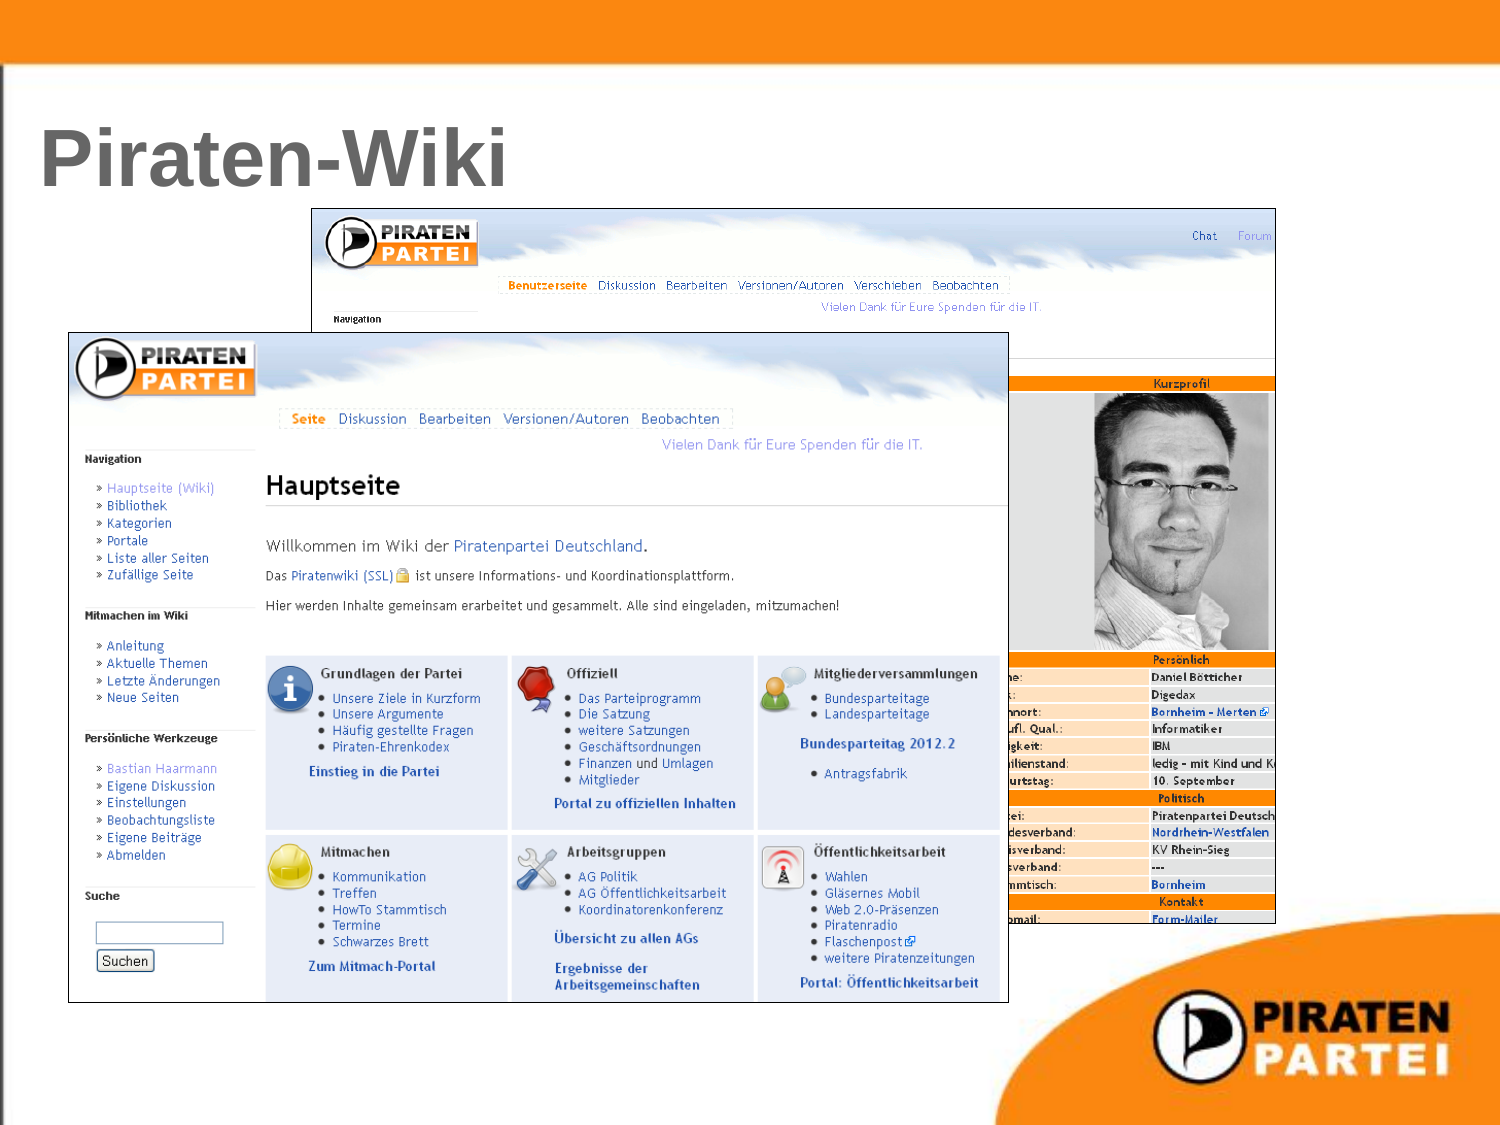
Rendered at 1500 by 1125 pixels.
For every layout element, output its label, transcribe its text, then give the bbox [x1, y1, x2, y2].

picture [68, 212, 1275, 1003]
title Piraten-Wiki [24, 97, 1375, 212]
